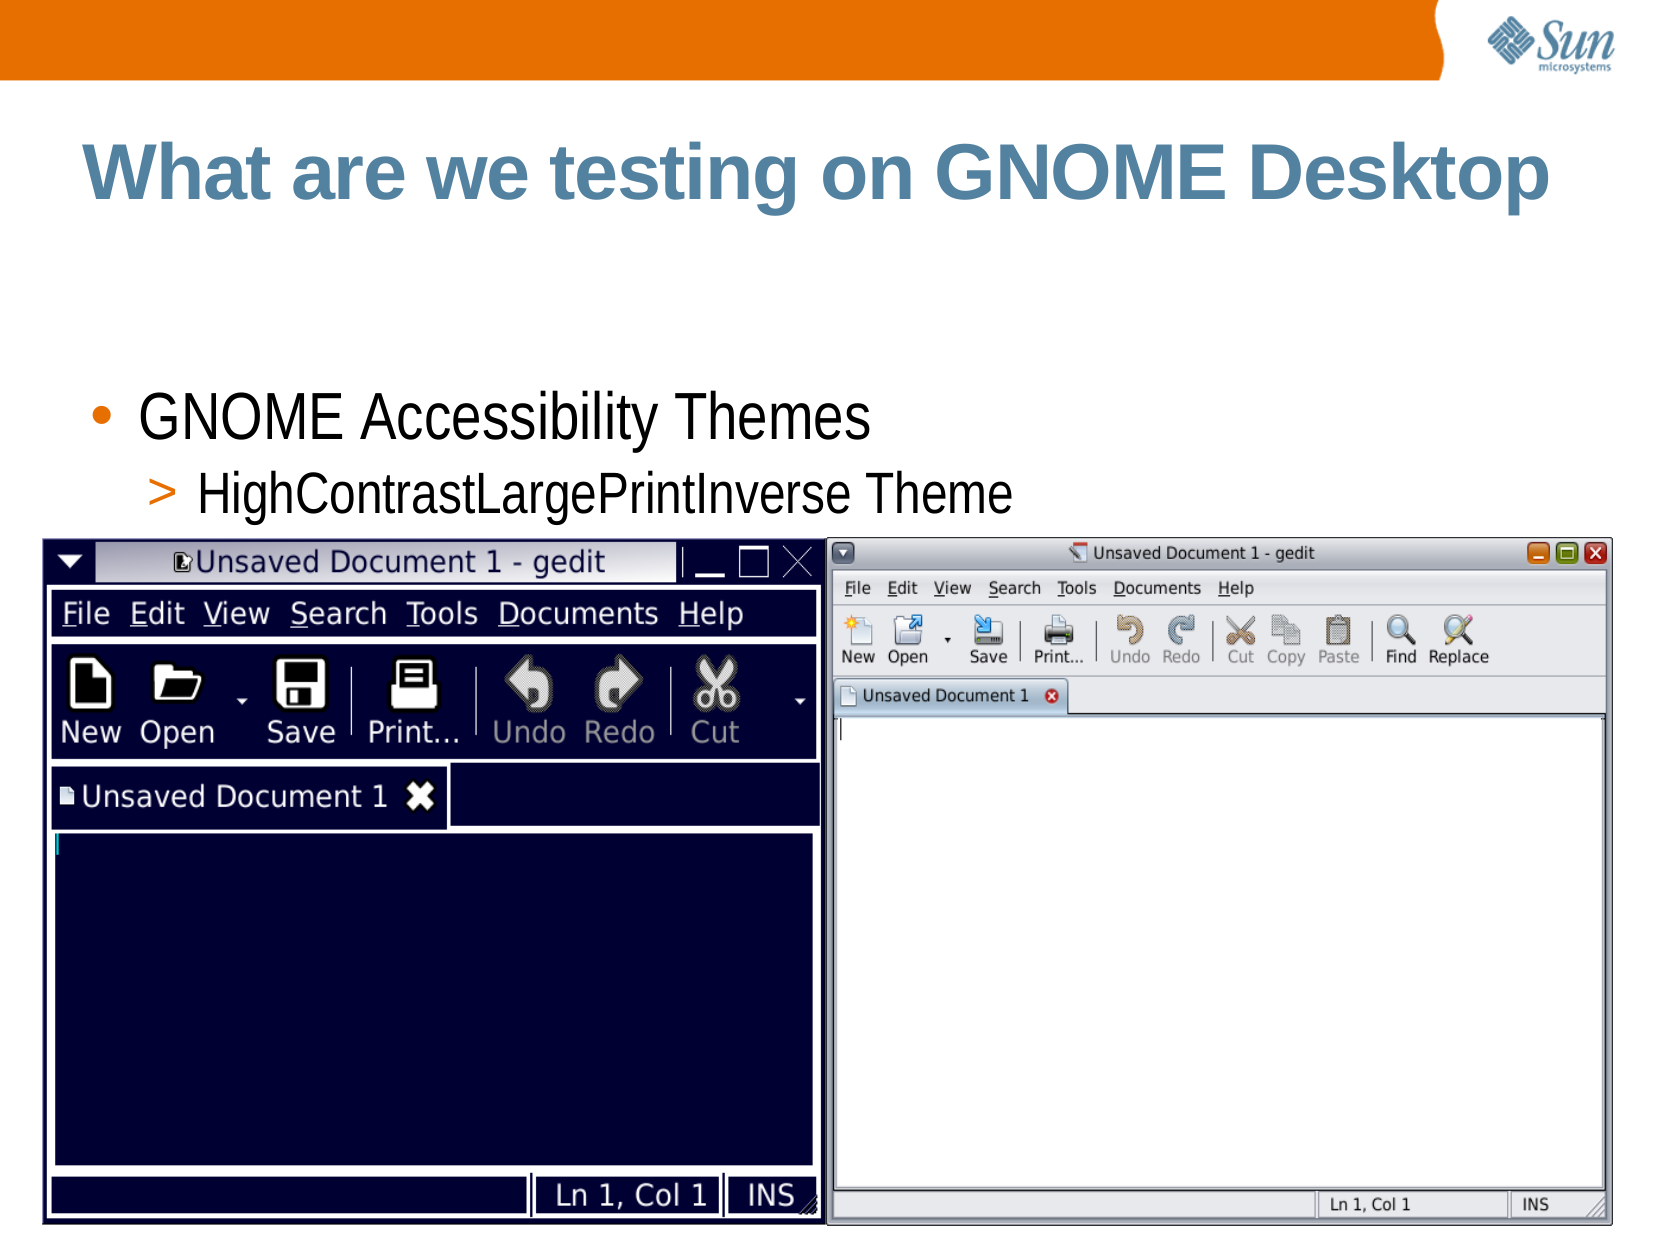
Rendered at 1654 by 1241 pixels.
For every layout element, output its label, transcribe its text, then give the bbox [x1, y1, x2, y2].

title What are we testing on GNOME Desktop [82, 135, 1585, 321]
list GNOME Accessibility Themes HighContrastLargePrintInverse Theme [71, 283, 1545, 537]
picture [0, 0, 1654, 83]
picture [41, 537, 1613, 1226]
